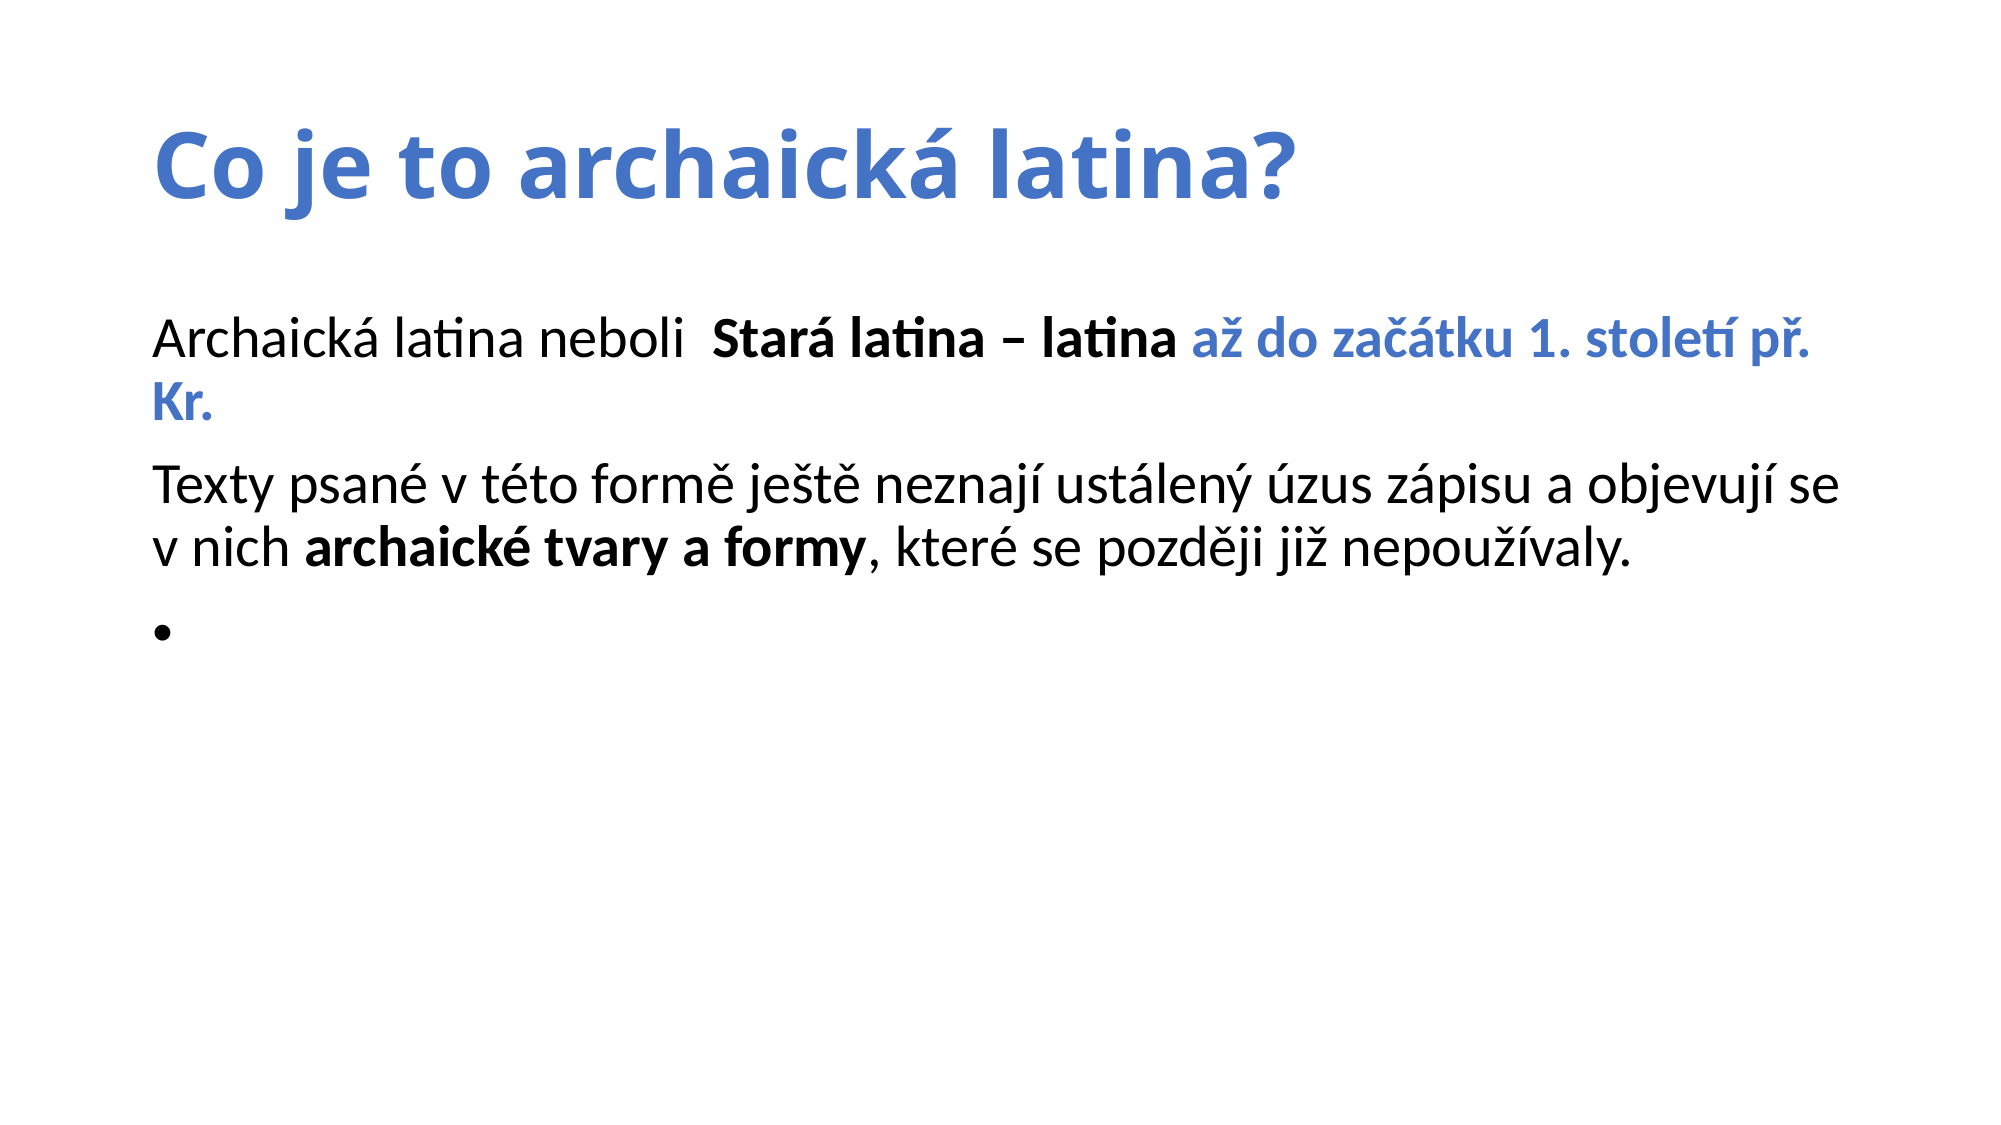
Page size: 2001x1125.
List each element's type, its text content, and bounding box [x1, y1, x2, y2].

title Co je to archaická latina? [137, 59, 1863, 278]
list Archaická latina neboli Stará latina – latina až do začátku 1. století př. Kr. Texty psané v této formě ještě neznají ustálený úzus zápisu a objevují se v nich archaické tvary a formy, které se později již nepoužívaly. [137, 299, 1863, 1014]
